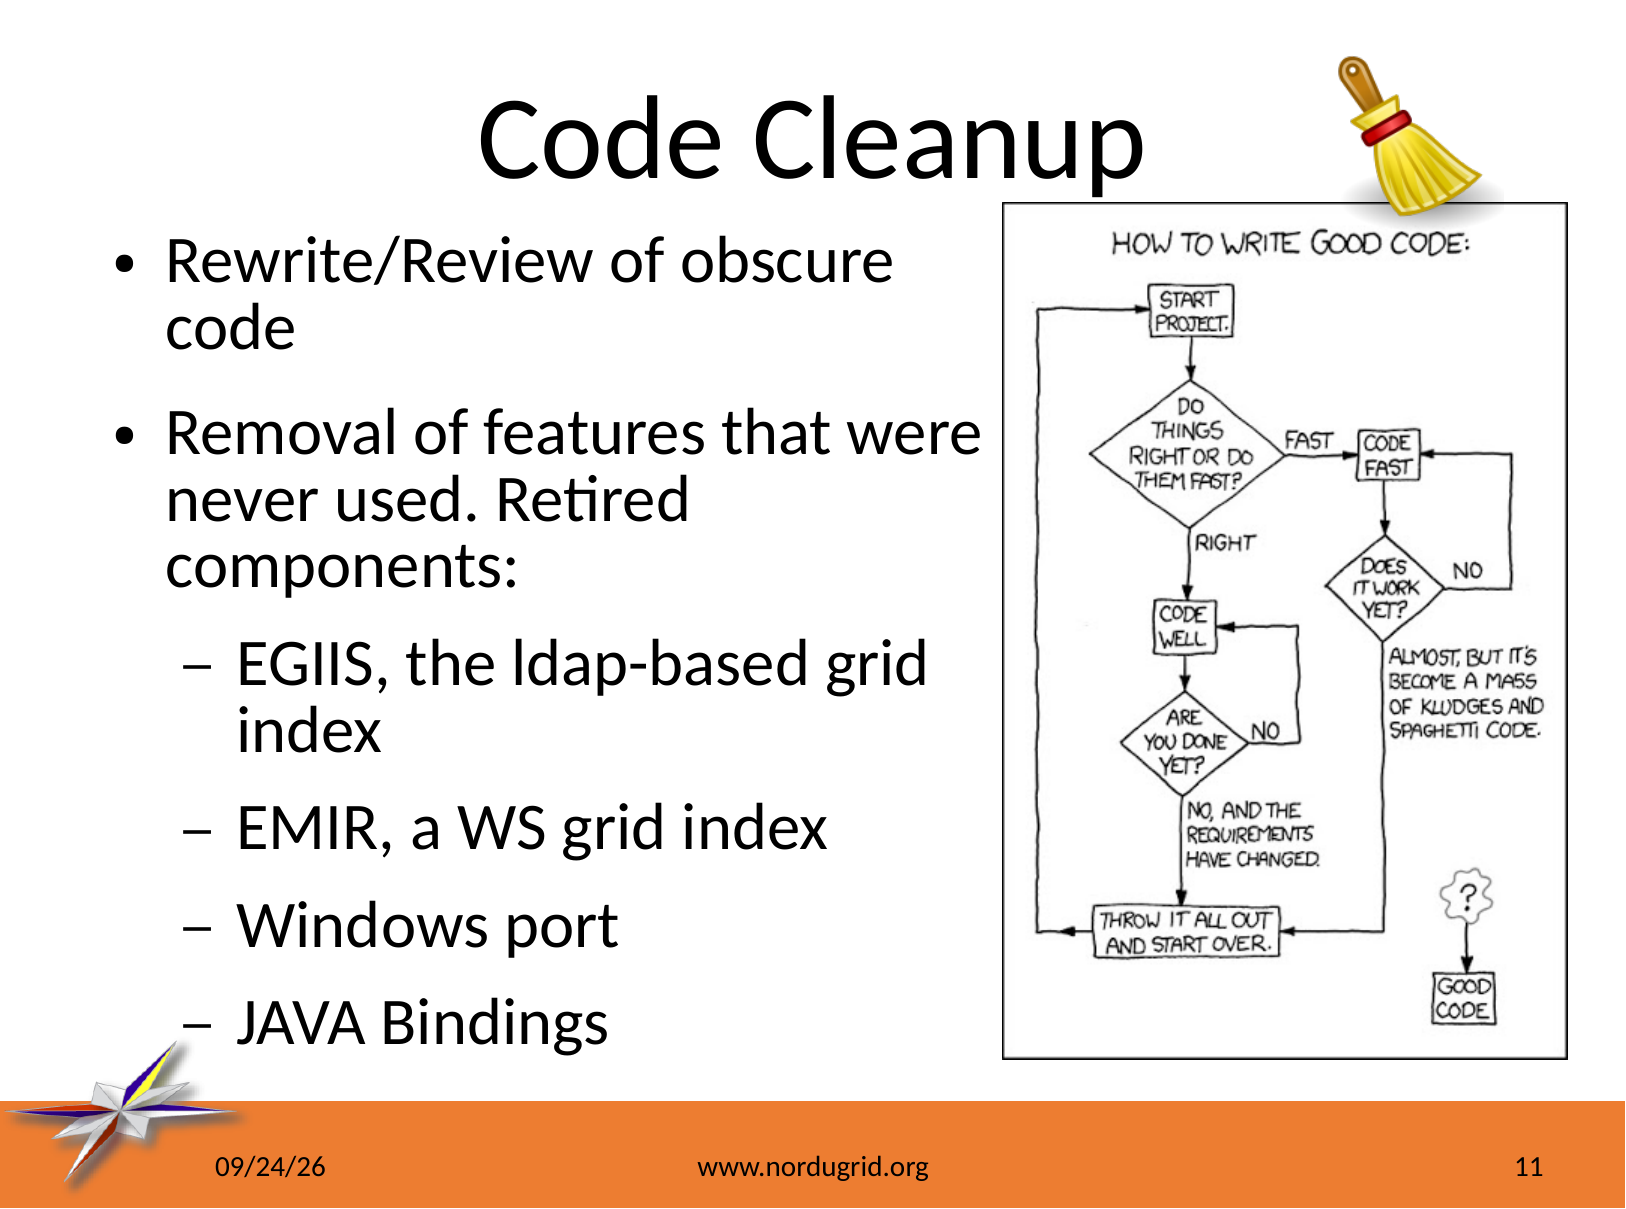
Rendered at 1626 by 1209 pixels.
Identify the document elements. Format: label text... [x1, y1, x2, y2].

list Rewrite/Review of obscure code Removal of features that were never used. Retired components: EGIIS, the ldap-based grid index EMIR, a WS grid index Windows port JAVA Bindings [94, 232, 992, 1096]
title Code Cleanup [81, 48, 1544, 250]
picture [1002, 53, 1568, 1060]
picture [0, 1032, 258, 1203]
